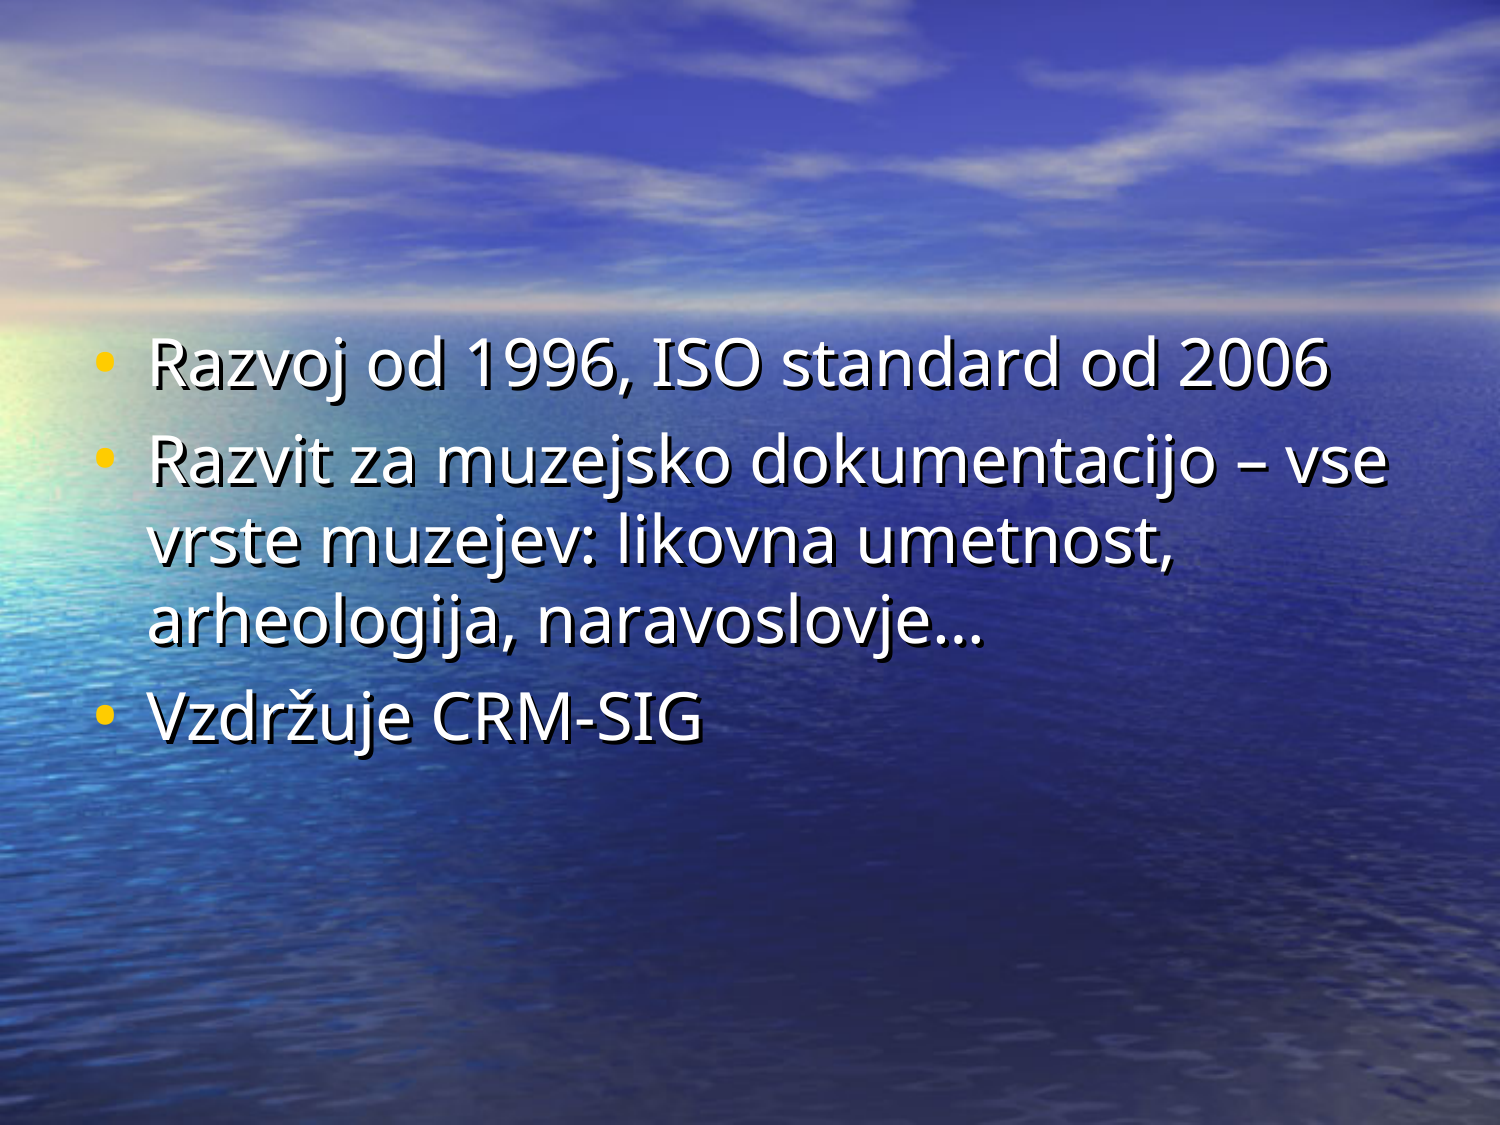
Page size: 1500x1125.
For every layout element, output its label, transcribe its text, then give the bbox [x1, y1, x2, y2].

picture [0, 0, 1500, 1125]
title [75, 47, 1426, 276]
list Razvoj od 1996, ISO standard od 2006 Razvit za muzejsko dokumentacijo – vse vrste muzejev: likovna umetnost, arheologija, naravoslovje… Vzdržuje CRM-SIG [75, 312, 1426, 988]
